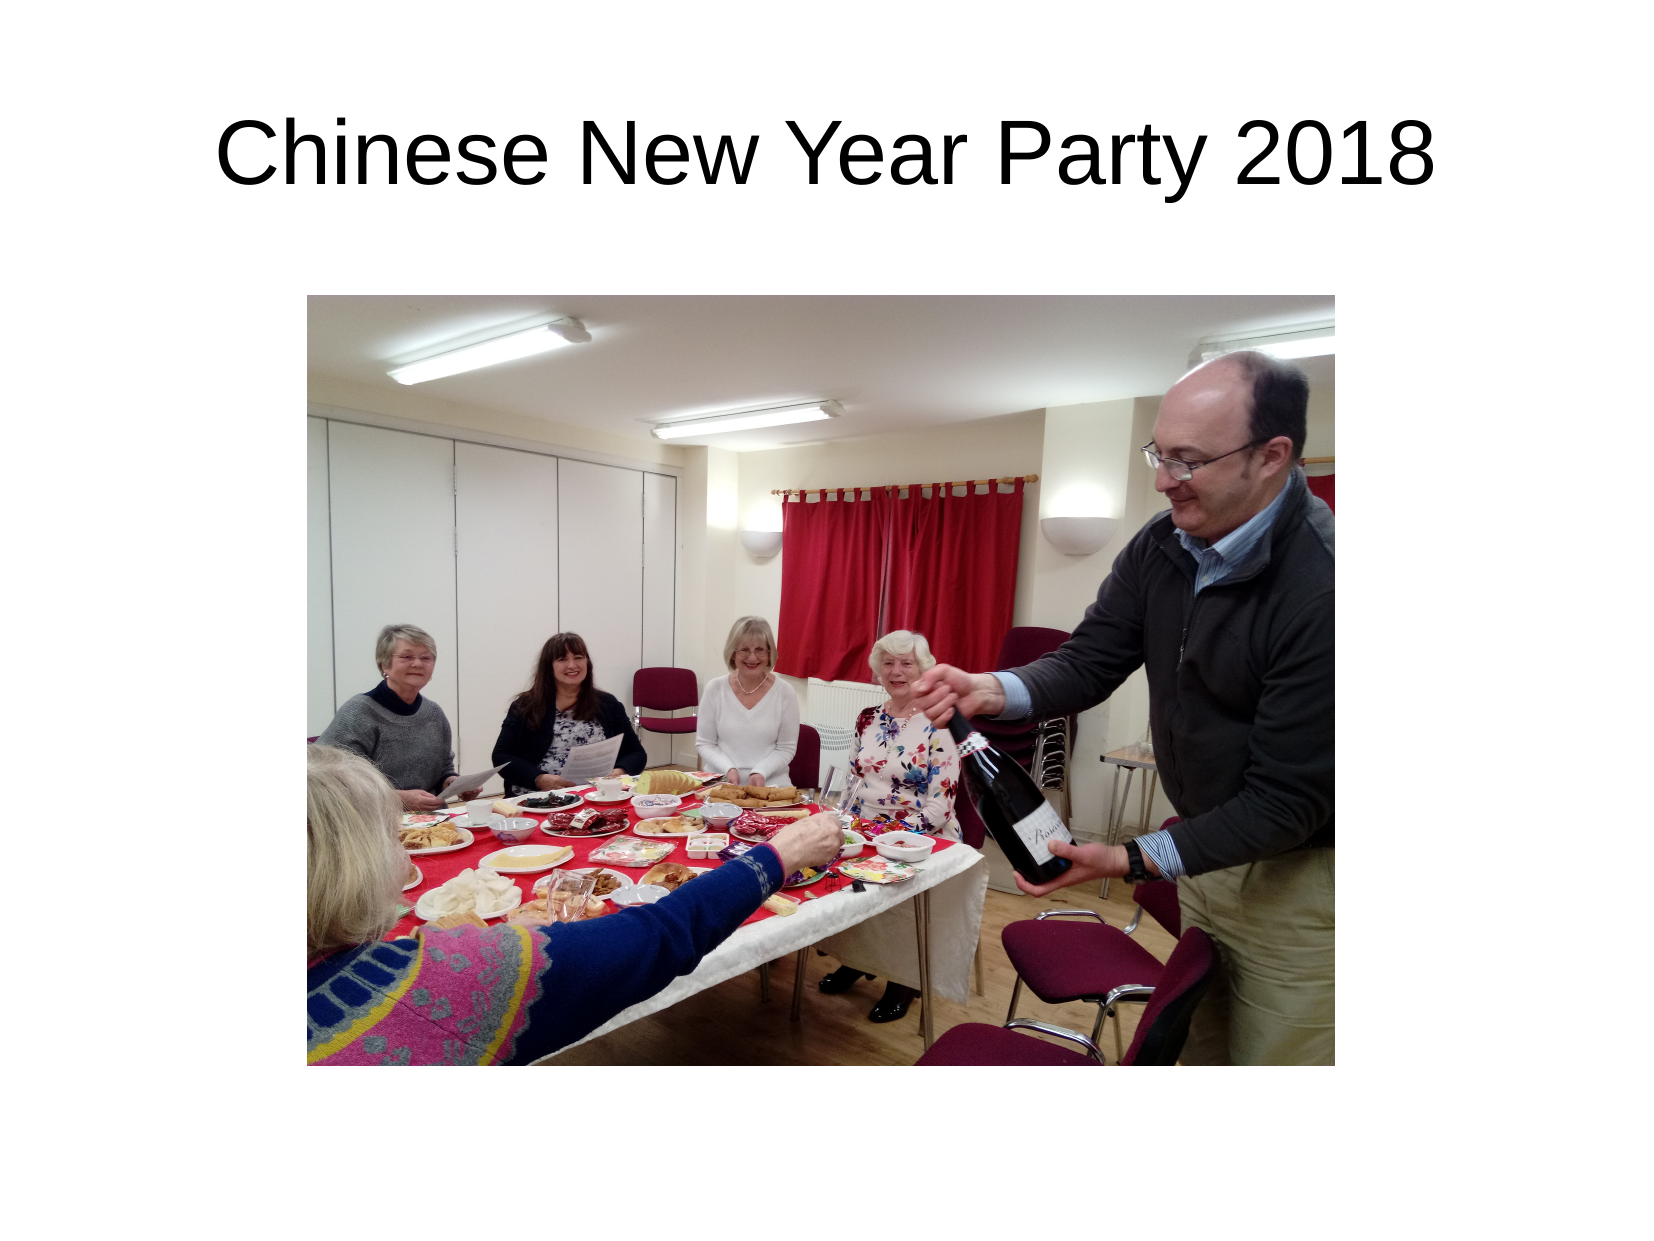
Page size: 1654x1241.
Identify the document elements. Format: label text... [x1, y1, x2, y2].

picture [307, 295, 1335, 1067]
title Chinese New Year Party 2018 [82, 49, 1571, 257]
